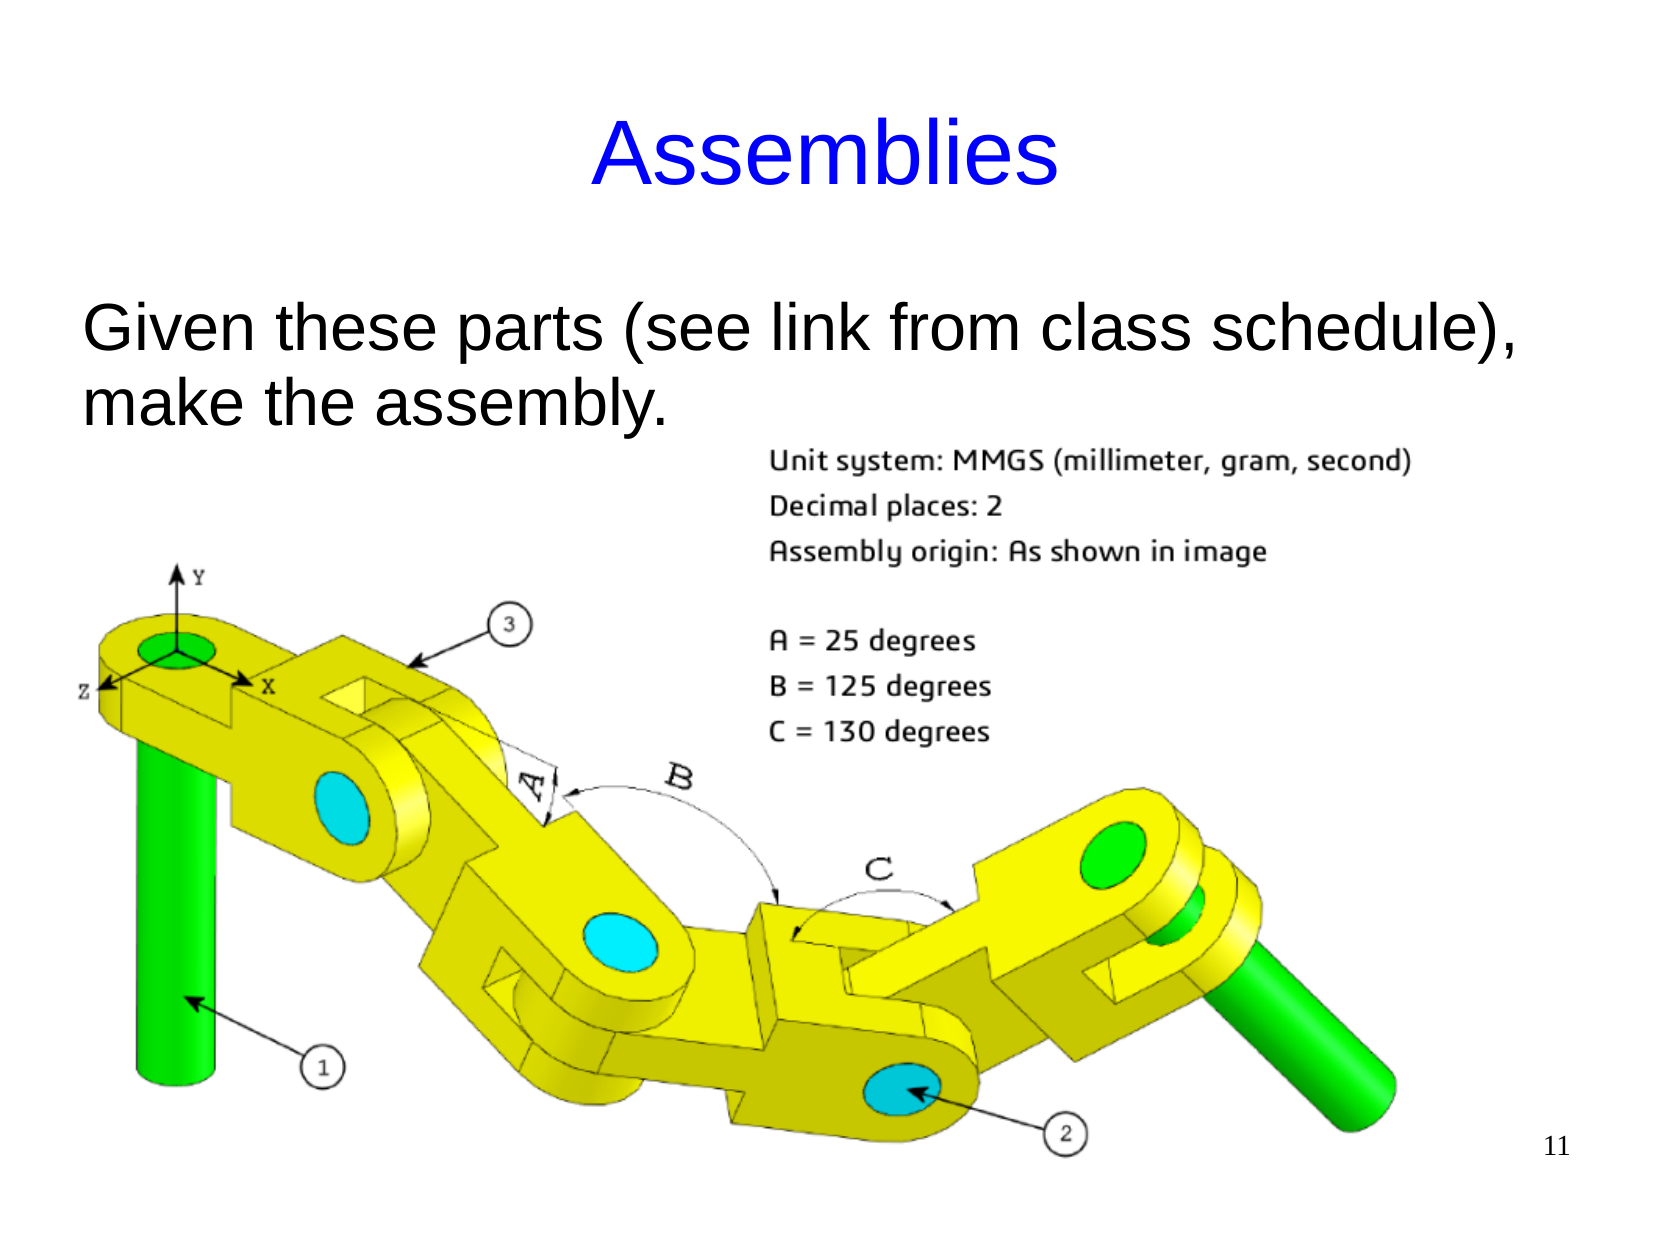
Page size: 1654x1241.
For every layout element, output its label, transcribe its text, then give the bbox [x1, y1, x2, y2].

title Assemblies [82, 49, 1571, 257]
list Given these parts (see link from class schedule), make the assembly. [82, 290, 1538, 1010]
picture [69, 436, 1421, 1171]
